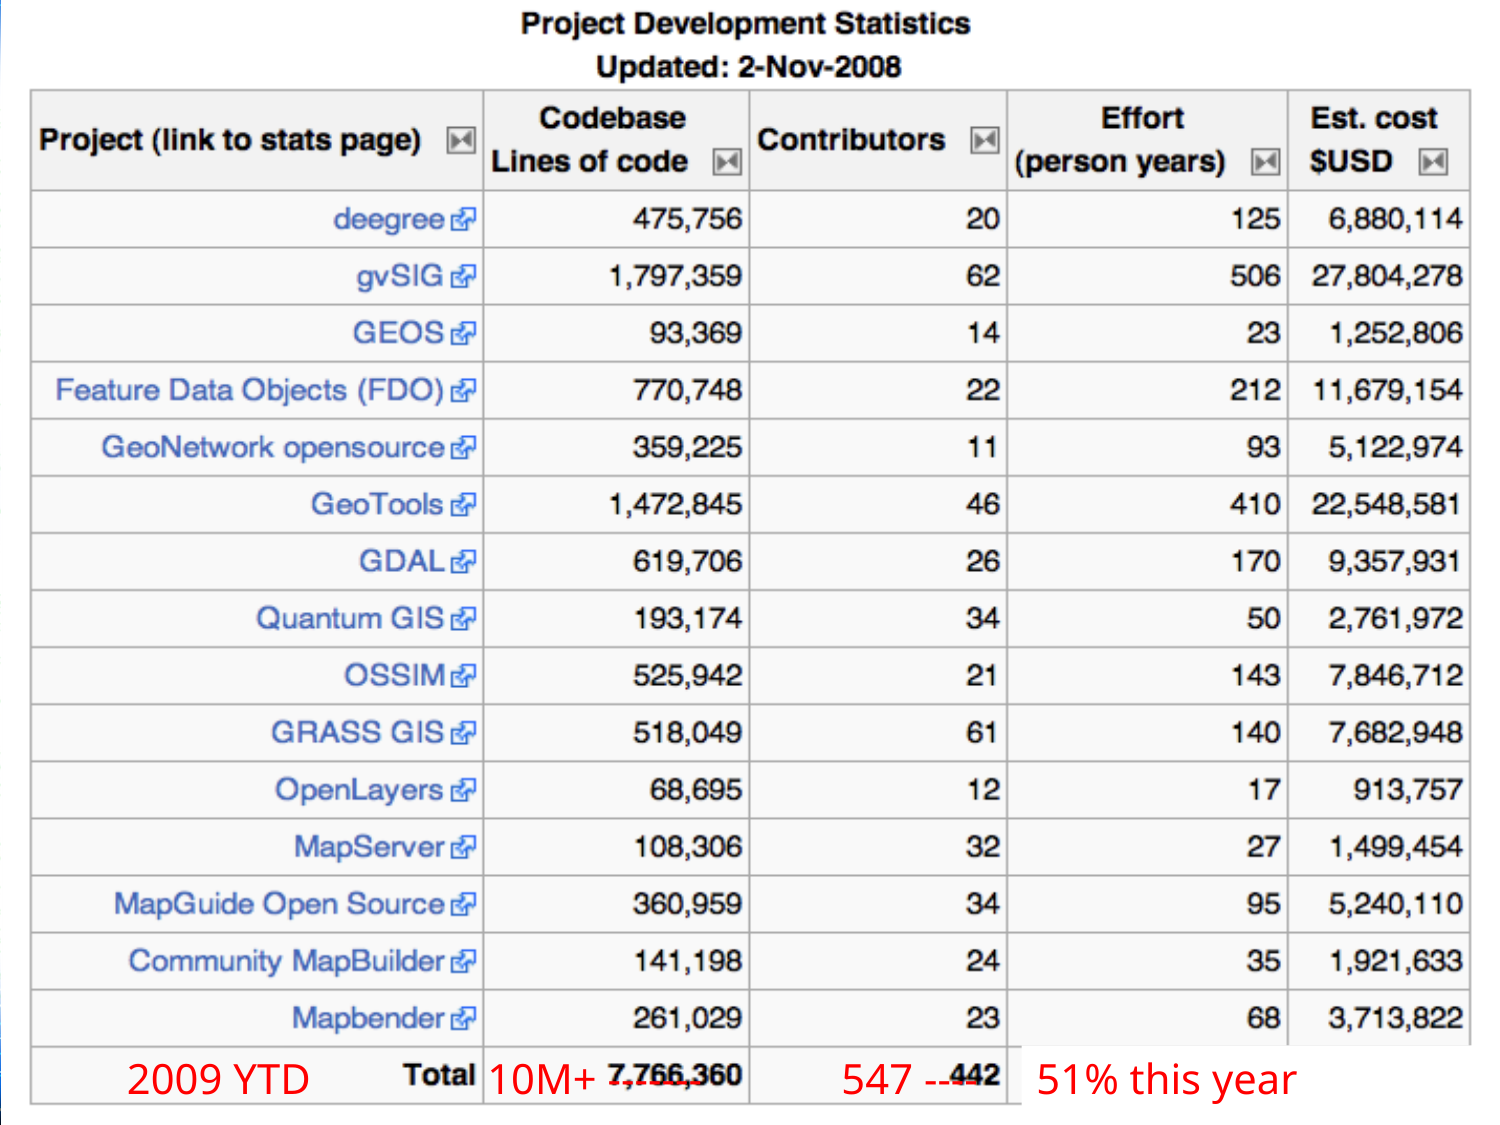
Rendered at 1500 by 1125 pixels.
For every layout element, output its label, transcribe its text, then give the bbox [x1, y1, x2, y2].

text_box 2009 YTD [112, 1045, 426, 1111]
text_box 10M+ ------- [472, 1045, 786, 1111]
text_box 51% this year [1021, 1045, 1477, 1111]
text_box 547 ---- [826, 1045, 1477, 1125]
picture [0, 0, 1500, 1125]
